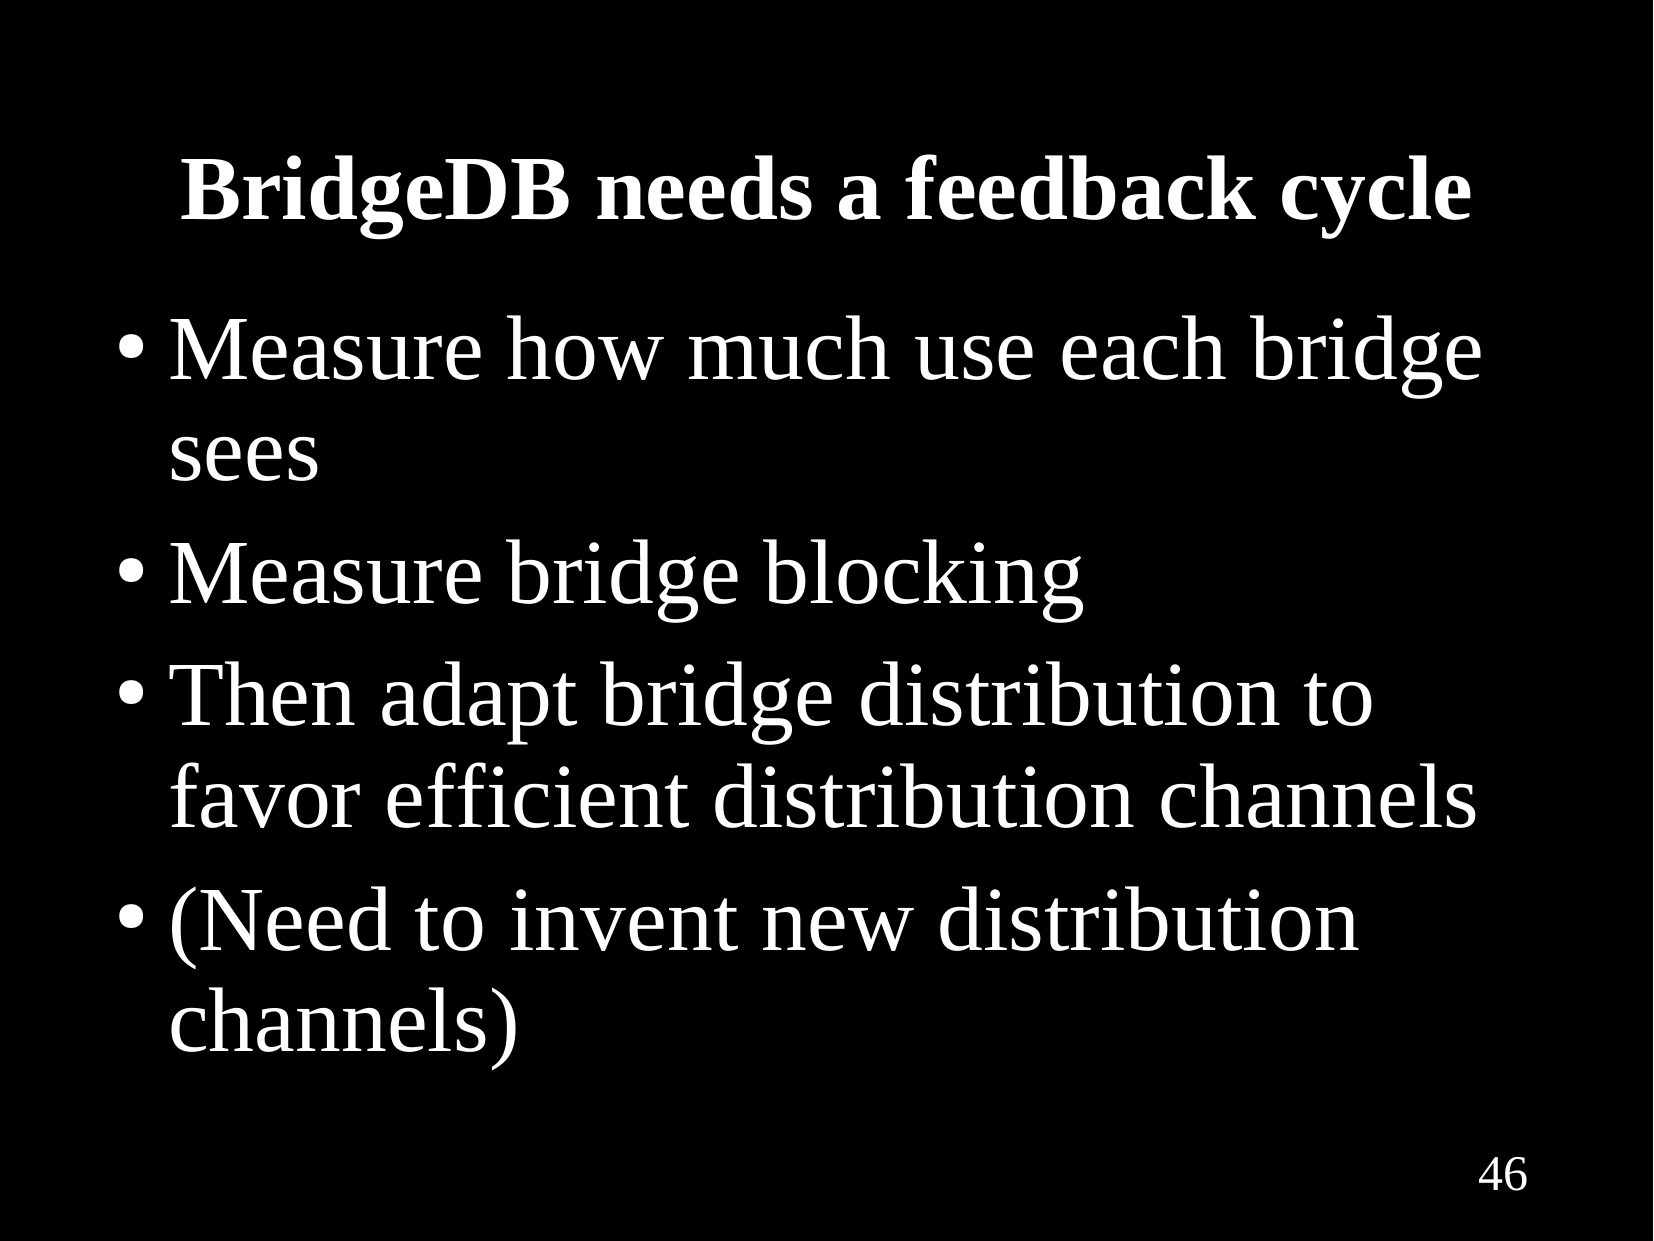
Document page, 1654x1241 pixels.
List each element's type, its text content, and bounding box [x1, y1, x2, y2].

title BridgeDB needs a feedback cycle [122, 92, 1534, 284]
list Measure how much use each bridge sees Measure bridge blocking Then adapt bridge distribution to favor efficient distribution channels (Need to invent new distribution channels) [97, 297, 1580, 1157]
